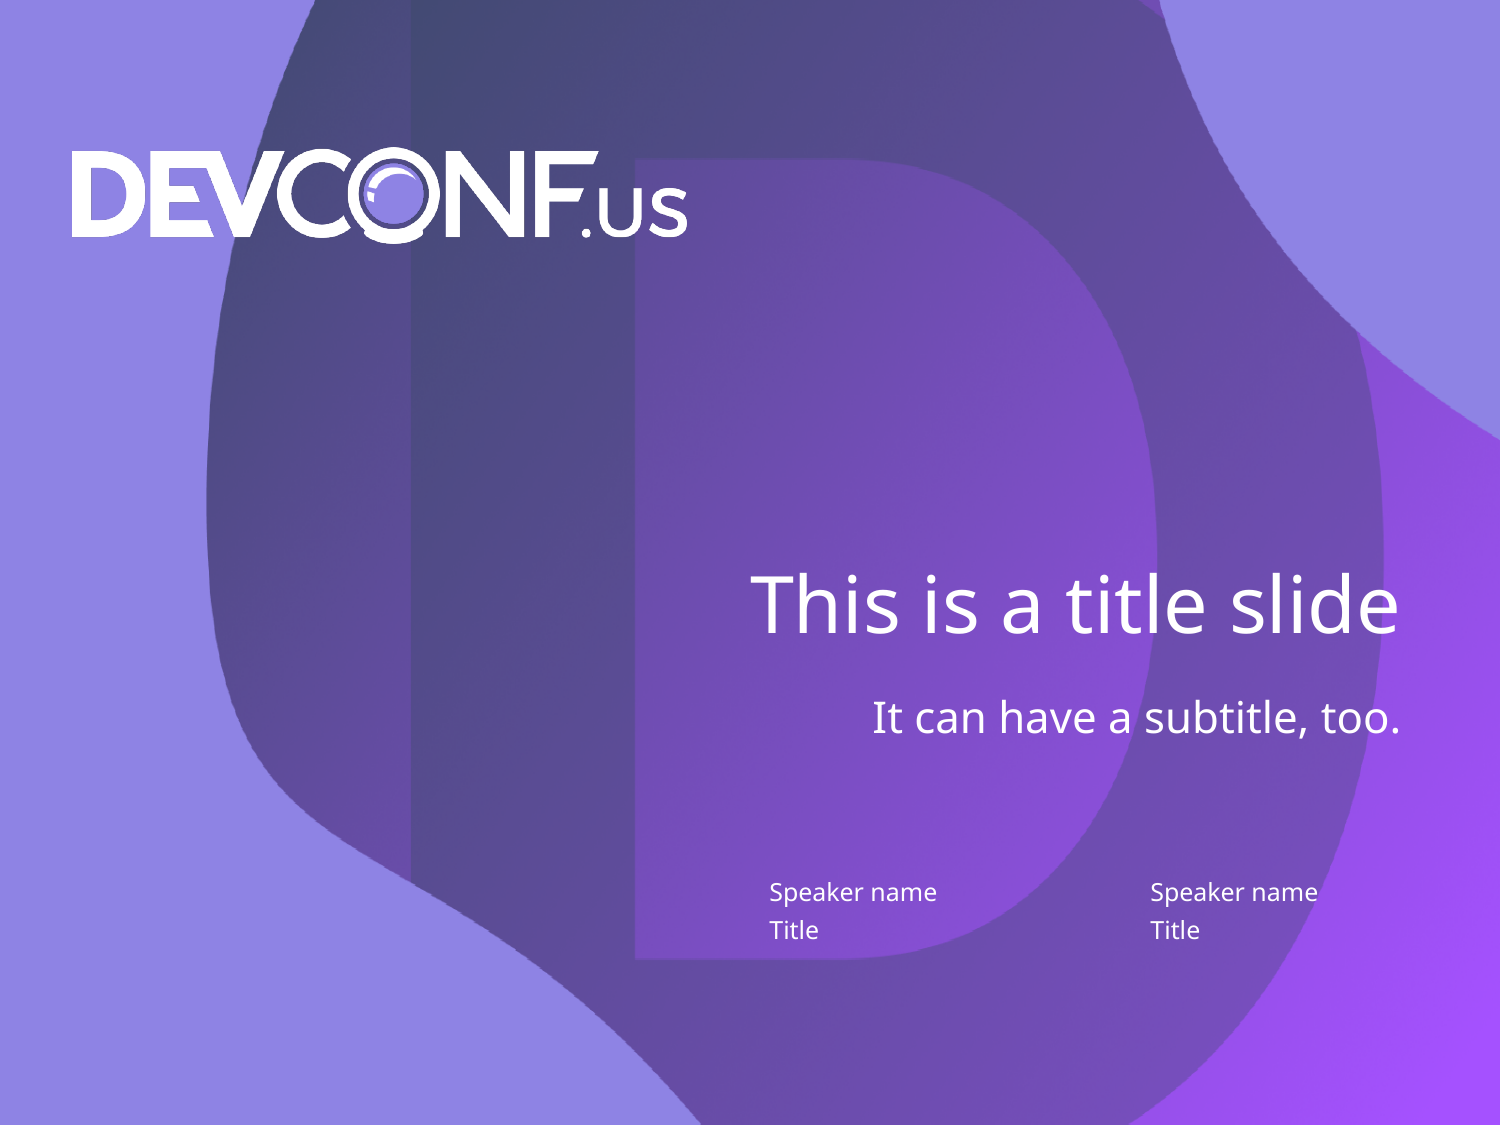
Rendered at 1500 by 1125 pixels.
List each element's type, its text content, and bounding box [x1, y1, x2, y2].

title This is a title slide [526, 394, 1402, 650]
subtitle Speaker name Title [769, 876, 1019, 978]
subtitle It can have a subtitle, too. [526, 676, 1402, 747]
subtitle Speaker name Title [1150, 876, 1400, 978]
picture [0, 0, 1500, 1125]
